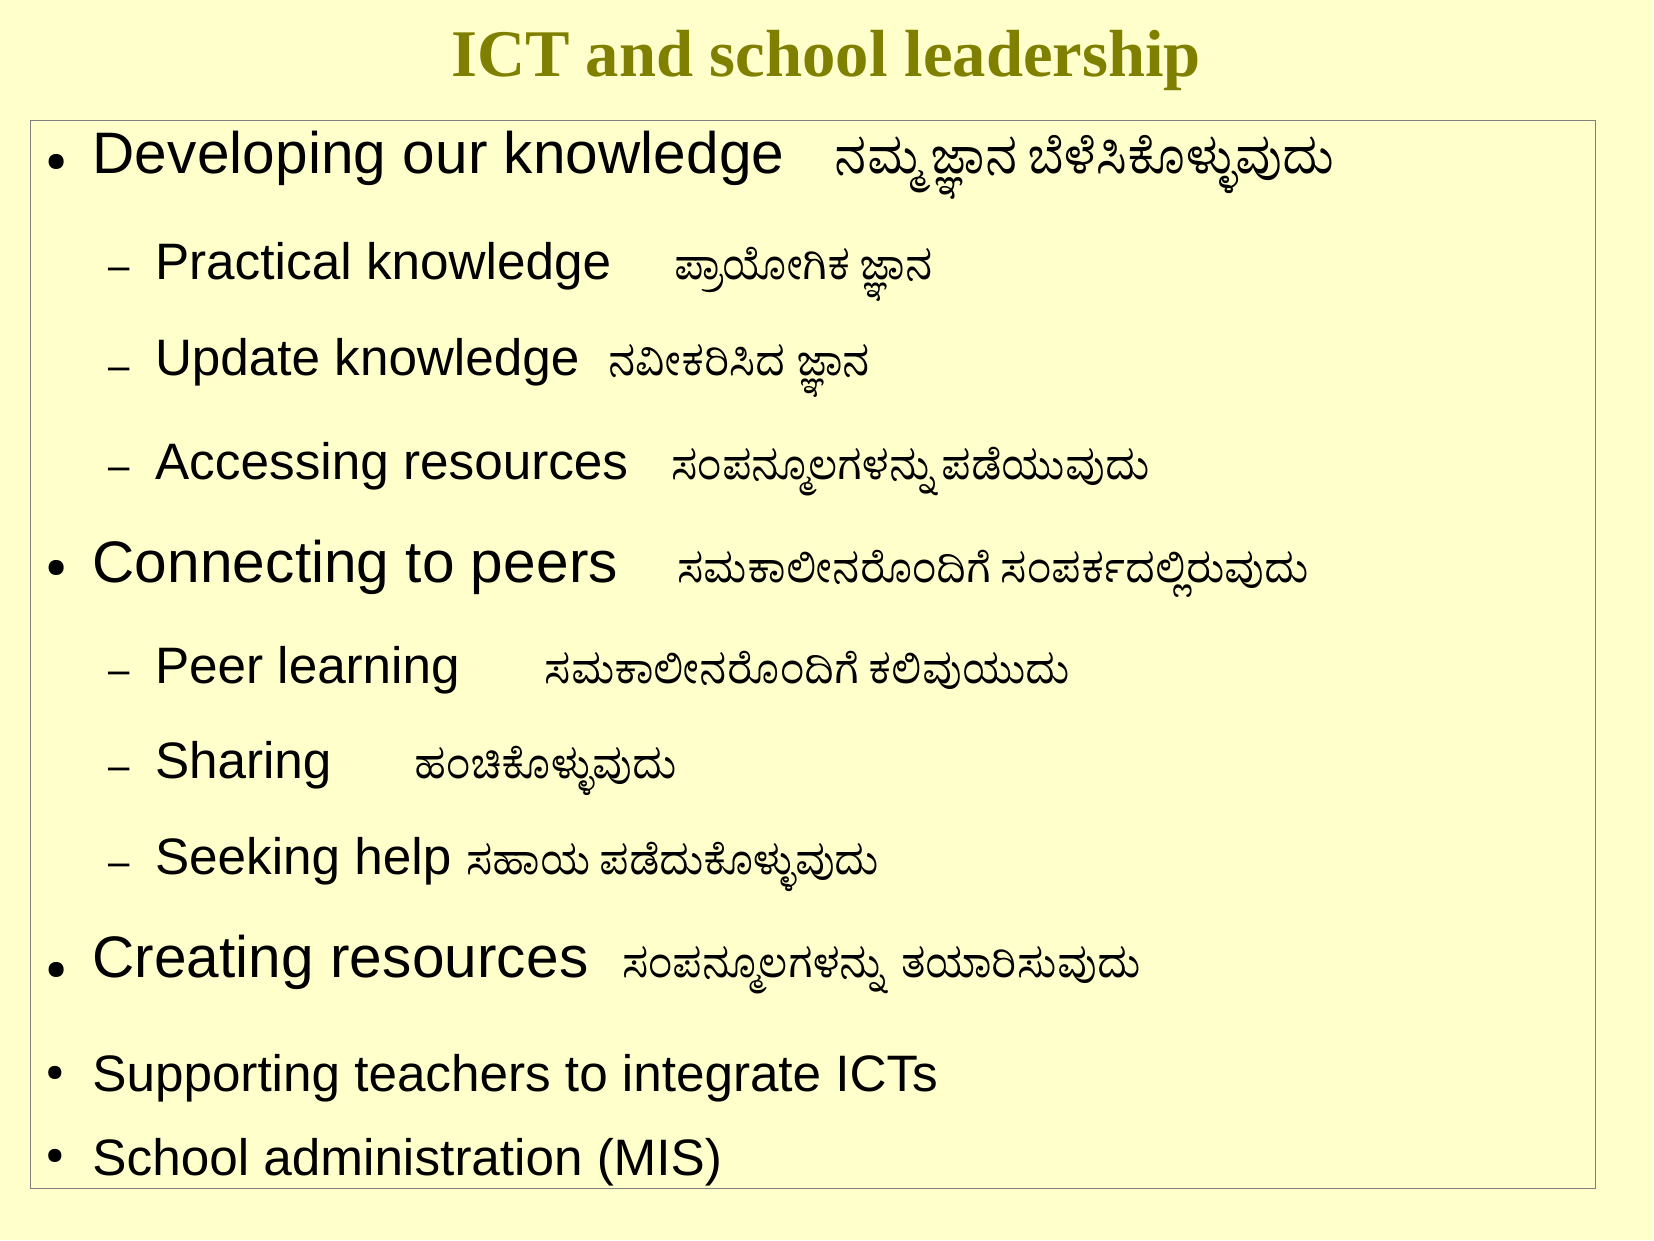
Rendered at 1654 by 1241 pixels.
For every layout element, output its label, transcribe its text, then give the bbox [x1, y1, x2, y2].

title ICT and school leadership [82, 2, 1571, 106]
list Developing our knowledge ನಮ್ಮ ಜ್ಞಾನ ಬೆಳೆಸಿಕೊಳ್ಳುವುದು Practical knowledge ಪ್ರಾಯೋಗಿಕ ಜ್ಞಾನ Update knowledge ನವೀಕರಿಸಿದ ಜ್ಞಾನ Accessing resources ಸಂಪನ್ಮೂಲಗಳನ್ನು ಪಡೆಯುವುದು Connecting to peers ಸಮಕಾಲೀನರೊಂದಿಗೆ ಸಂಪರ್ಕದಲ್ಲಿರುವುದು Peer learning ಸಮಕಾಲೀನರೊಂದಿಗೆ ಕಲಿವುಯುದು Sharing ಹಂಚಿಕೊಳ್ಳುವುದು Seeking help ಸಹಾಯ ಪಡೆದುಕೊಳ್ಳುವುದು Creating resources ಸಂಪನ್ಮೂಲಗಳನ್ನು ತಯಾರಿಸುವುದು Supporting teachers to integrate ICTs School administration (MIS) [30, 120, 1596, 1189]
